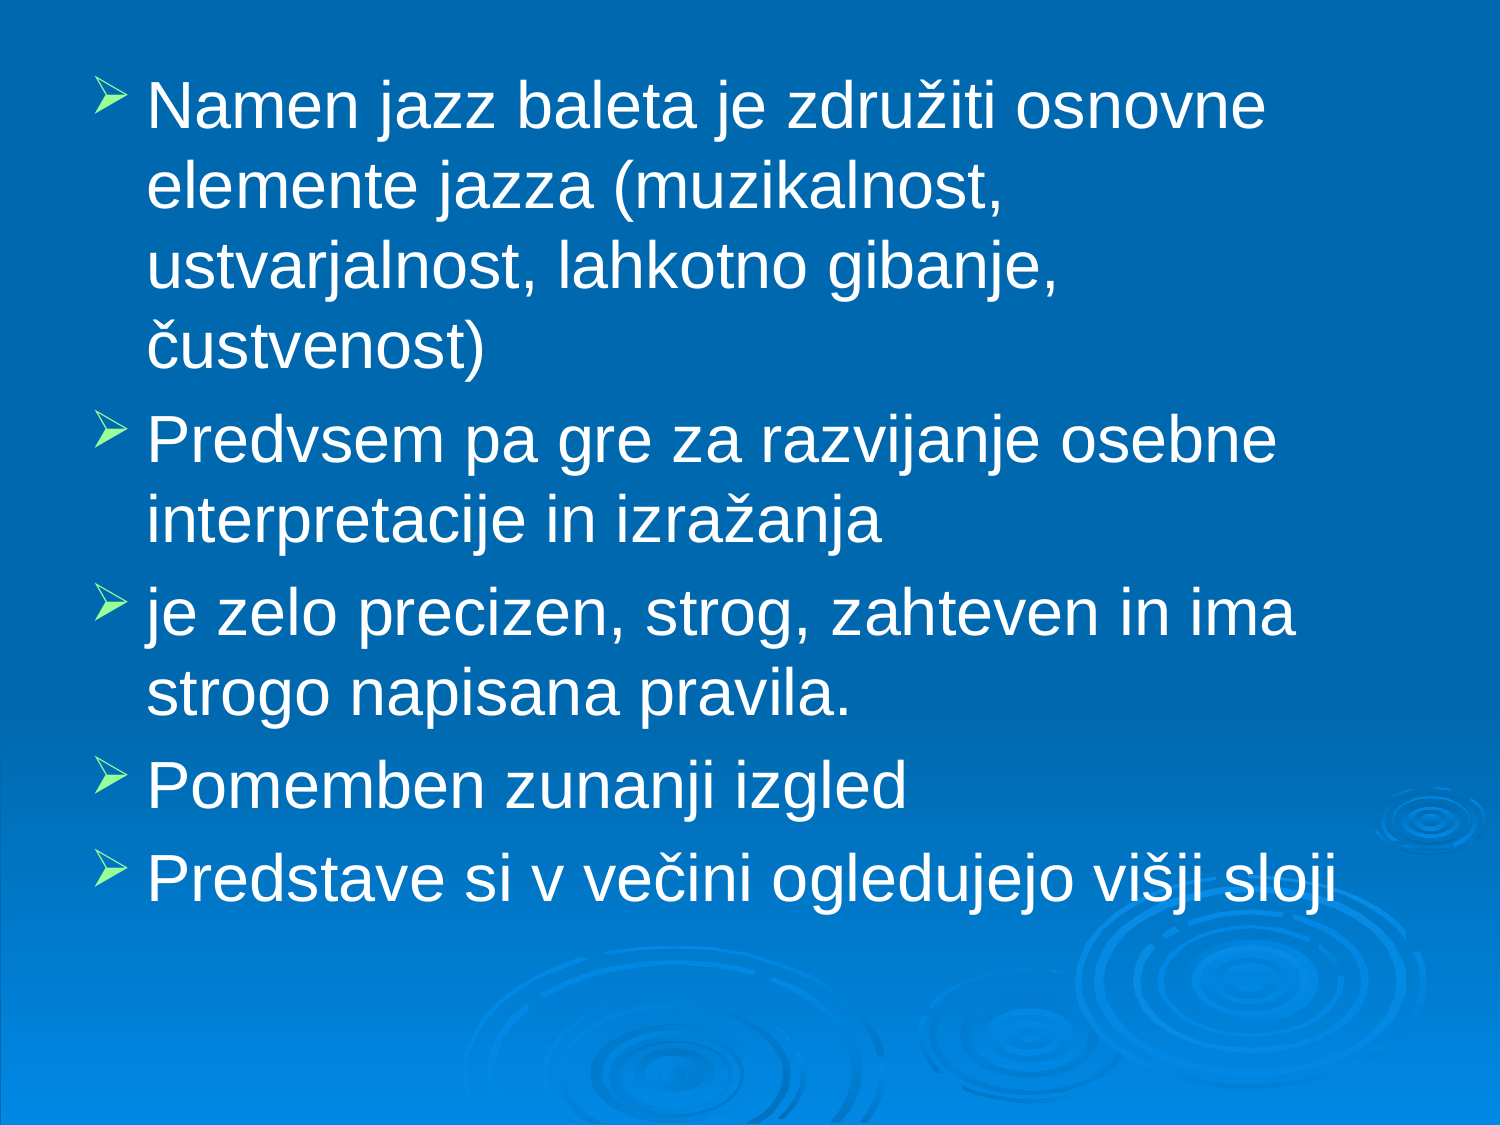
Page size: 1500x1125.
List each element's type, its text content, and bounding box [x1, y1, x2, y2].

list Namen jazz baleta je združiti osnovne elemente jazza (muzikalnost, ustvarjalnost, lahkotno gibanje, čustvenost) Predvsem pa gre za razvijanje osebne interpretacije in izražanja je zelo precizen, strog, zahteven in ima strogo napisana pravila. Pomemben zunanji izgled Predstave si v večini ogledujejo višji sloji [75, 54, 1425, 1005]
